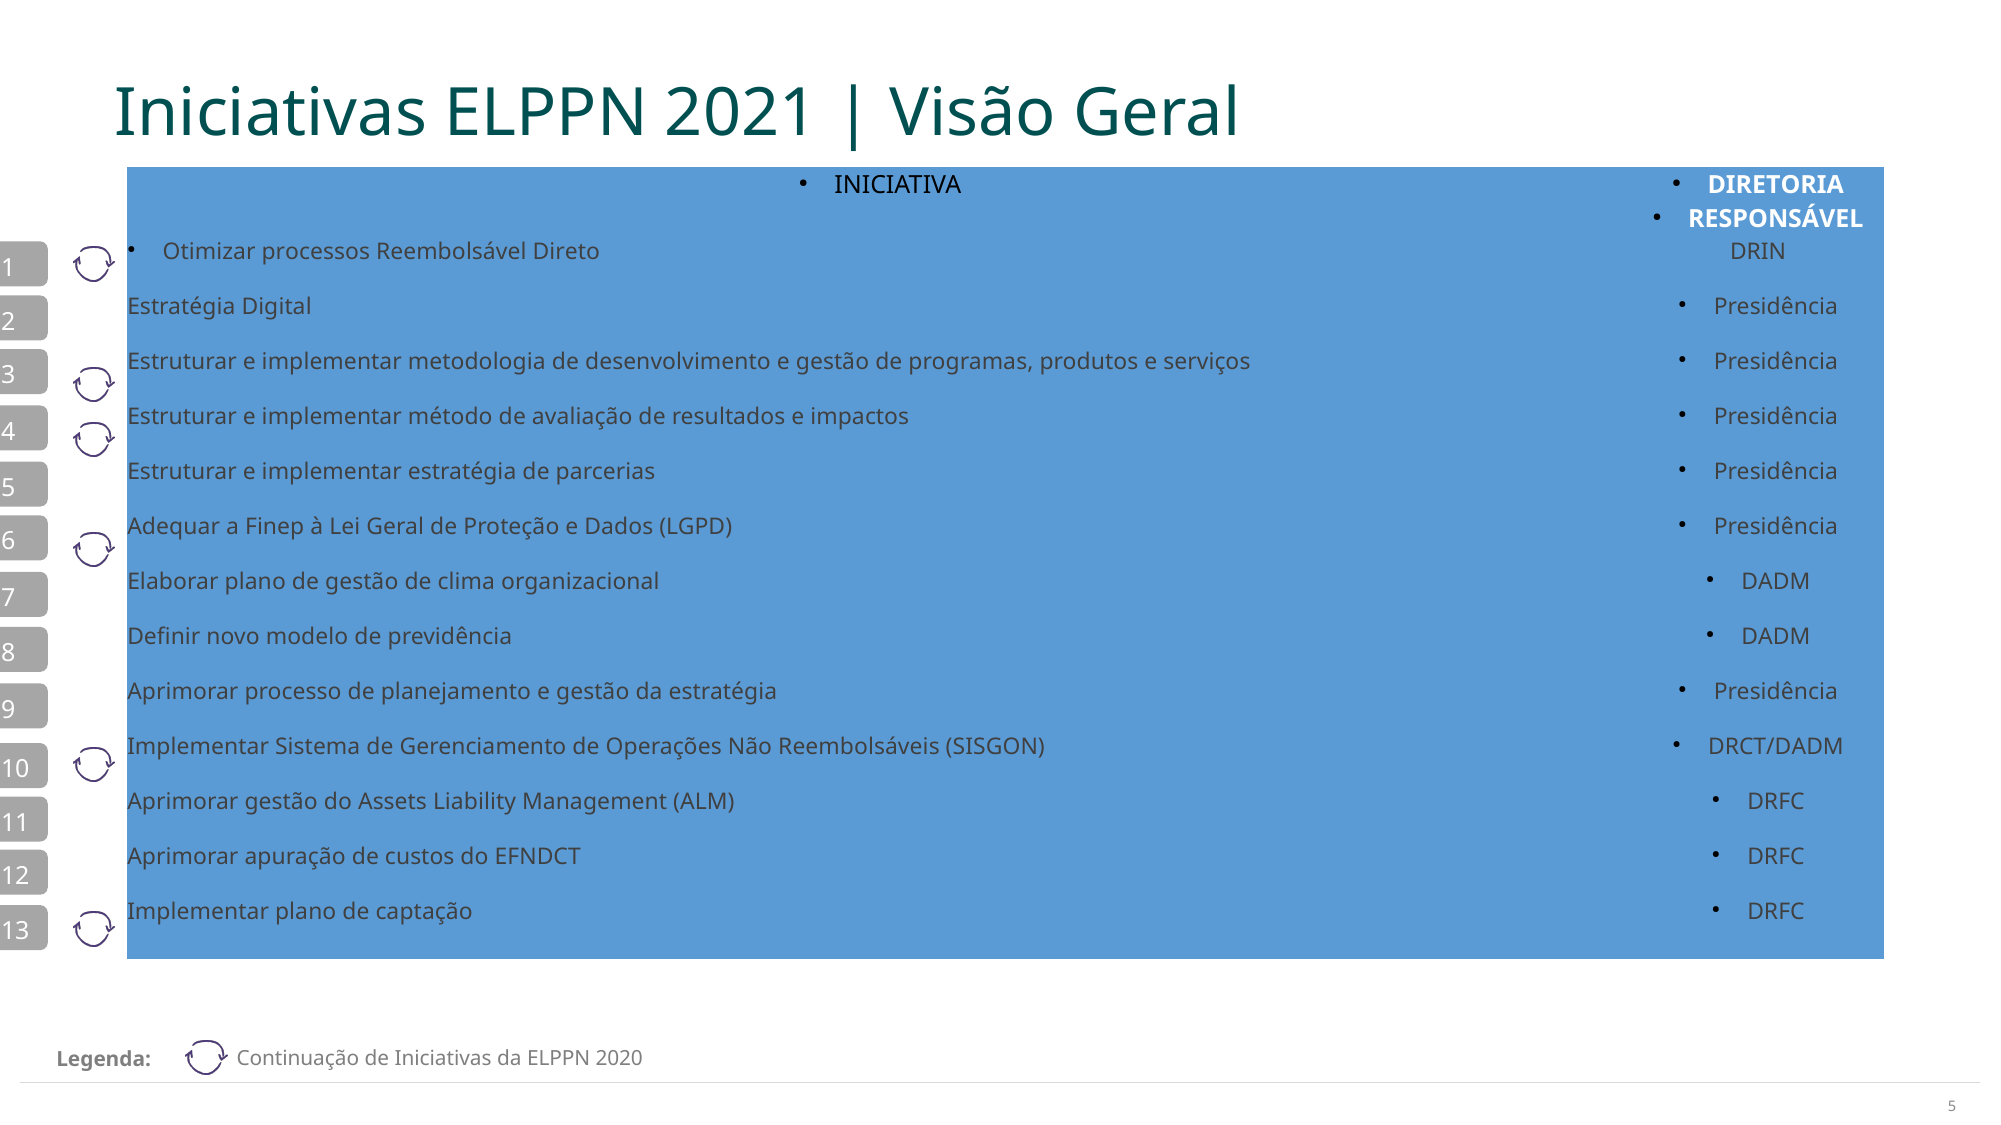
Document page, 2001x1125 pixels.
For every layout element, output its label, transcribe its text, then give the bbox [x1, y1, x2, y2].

table_cell Estruturar e implementar método de avaliação de resultados e impactos [127, 400, 1633, 455]
table_cell Elaborar plano de gestão de clima organizacional [127, 565, 1633, 620]
table_cell Estruturar e implementar estratégia de parcerias [127, 455, 1633, 510]
table_cell Aprimorar processo de planejamento e gestão da estratégia [127, 675, 1633, 730]
text_box 8 [0, 626, 48, 672]
text_box 13 [0, 905, 48, 951]
text_box 9 [0, 683, 48, 729]
text_box 11 [0, 796, 48, 842]
text_box 6 [0, 515, 48, 561]
table_cell Presidência [1633, 675, 1884, 730]
table_cell Aprimorar apuração de custos do EFNDCT [127, 840, 1633, 895]
table_header INICIATIVA [127, 167, 1633, 235]
table_cell Aprimorar gestão do Assets Liability Management (ALM) [127, 785, 1633, 840]
table_cell Presidência [1633, 400, 1884, 455]
title Iniciativas ELPPN 2021 | Visão Geral [99, 45, 1900, 173]
picture [73, 367, 115, 402]
text_box 7 [0, 571, 48, 617]
picture [73, 747, 115, 782]
table_cell Estruturar e implementar metodologia de desenvolvimento e gestão de programas, produtos e serviços [127, 345, 1633, 400]
text_box 2 [0, 295, 48, 341]
table_header DIRETORIA RESPONSÁVEL [1633, 167, 1884, 235]
table_cell DRFC [1633, 840, 1884, 895]
table_cell Implementar plano de captação [127, 895, 1633, 959]
table_cell Implementar Sistema de Gerenciamento de Operações Não Reembolsáveis (SISGON) [127, 730, 1633, 785]
text_box 10 [0, 743, 48, 789]
picture [73, 532, 115, 567]
table_cell Presidência [1633, 510, 1884, 565]
table_cell Adequar a Finep à Lei Geral de Proteção e Dados (LGPD) [127, 510, 1633, 565]
picture [73, 422, 115, 457]
table_cell Presidência [1633, 290, 1884, 345]
table_cell Presidência [1633, 455, 1884, 510]
table_cell DADM [1633, 620, 1884, 675]
table_cell DRFC [1633, 785, 1884, 840]
table_cell Otimizar processos Reembolsável Direto [127, 235, 1633, 290]
text_box 3 [0, 349, 48, 395]
table_cell DRIN [1633, 235, 1884, 290]
text_box Continuação de Iniciativas da ELPPN 2020 [221, 1037, 644, 1078]
picture [73, 246, 115, 282]
table_cell Estratégia Digital [127, 290, 1633, 345]
table_cell DADM [1633, 565, 1884, 620]
text_box 4 [0, 405, 48, 451]
table_cell Definir novo modelo de previdência [127, 620, 1633, 675]
picture [185, 1040, 221, 1075]
table_cell DRCT/DADM [1633, 730, 1884, 785]
text_box 12 [0, 849, 48, 895]
text_box 1 [0, 241, 48, 287]
text_box Legenda: [41, 1037, 163, 1079]
picture [73, 911, 115, 947]
table_cell Presidência [1633, 345, 1884, 400]
text_box 5 [0, 461, 48, 507]
table_cell DRFC [1633, 895, 1884, 959]
